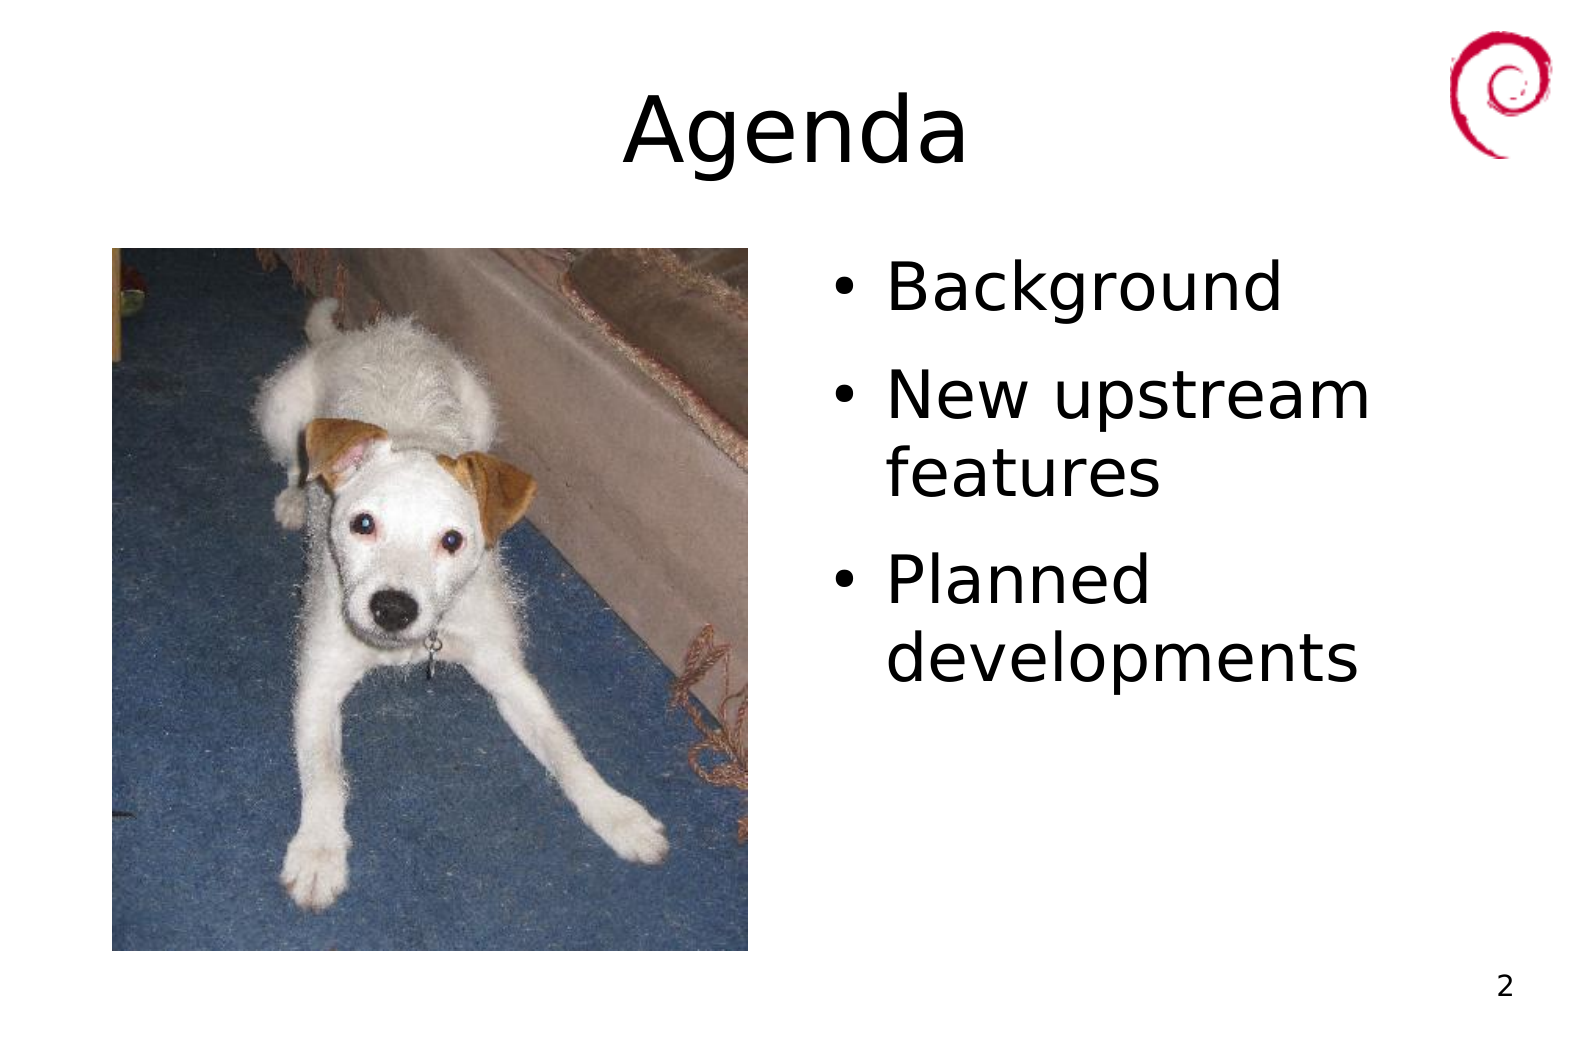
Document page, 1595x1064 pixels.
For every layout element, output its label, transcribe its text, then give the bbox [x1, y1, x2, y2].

picture [112, 248, 748, 951]
list Background New upstream features Planned developments [815, 248, 1516, 951]
picture [1450, 31, 1555, 159]
title Agenda [79, 42, 1515, 220]
